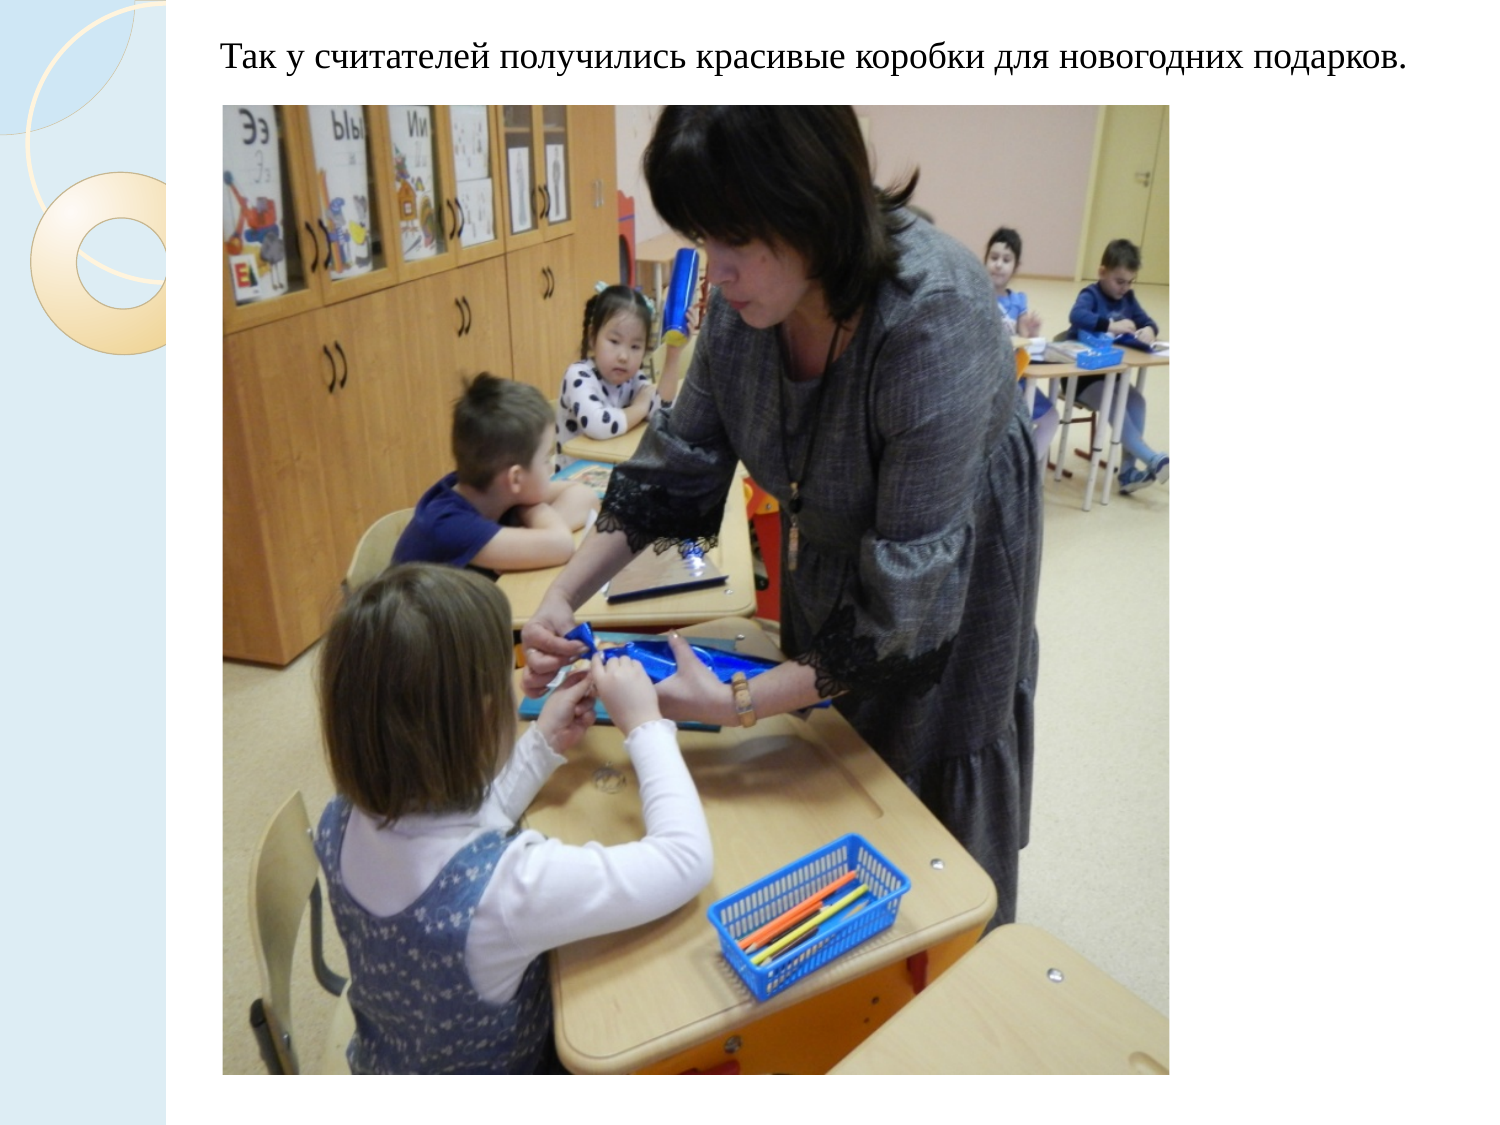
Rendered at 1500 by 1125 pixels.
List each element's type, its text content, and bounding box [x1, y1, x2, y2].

picture [222, 105, 1170, 1075]
text_box Так у считателей получились красивые коробки для новогодних подарков. [175, 23, 1453, 84]
